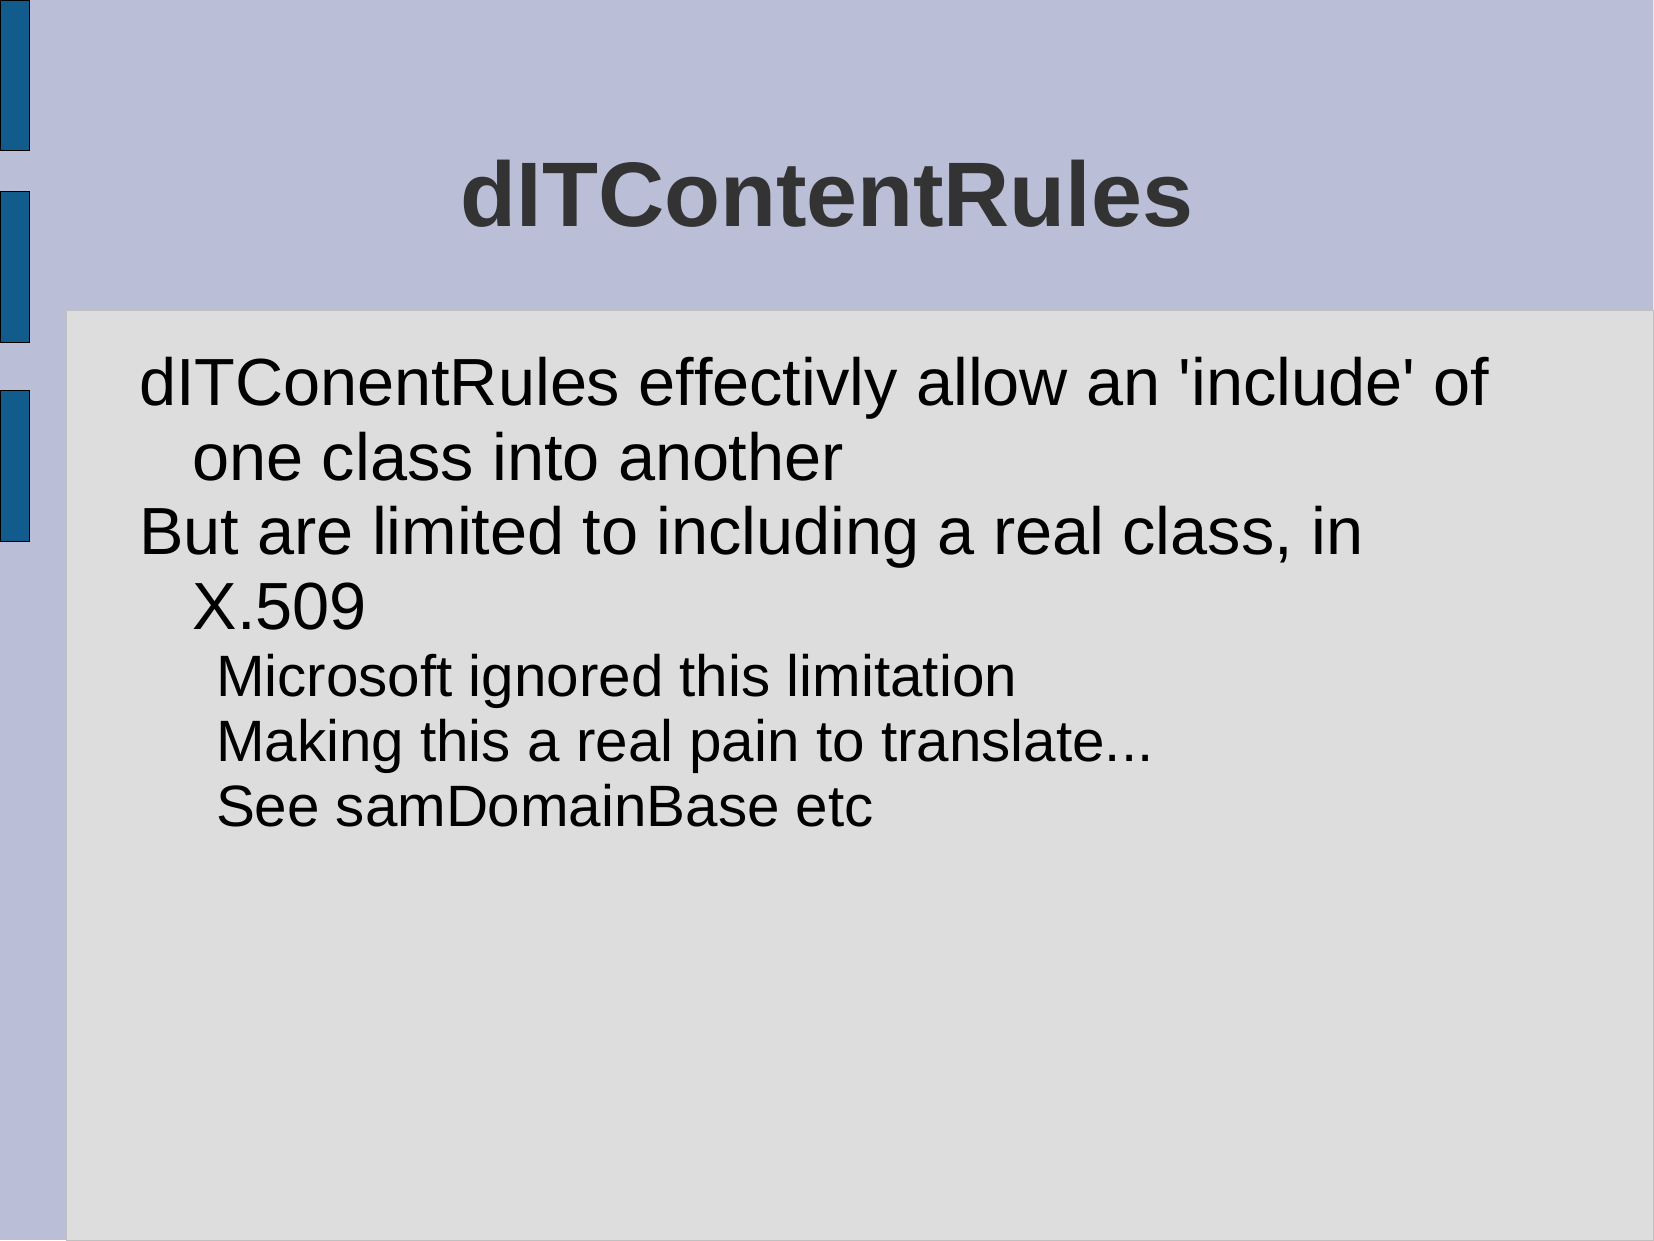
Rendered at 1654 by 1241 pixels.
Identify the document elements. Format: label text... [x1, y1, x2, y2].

title dITContentRules [121, 91, 1534, 299]
list dITConentRules effectivly allow an 'include' of one class into another But are limited to including a real class, in X.509 Microsoft ignored this limitation Making this a real pain to translate... See samDomainBase etc [121, 344, 1534, 1127]
